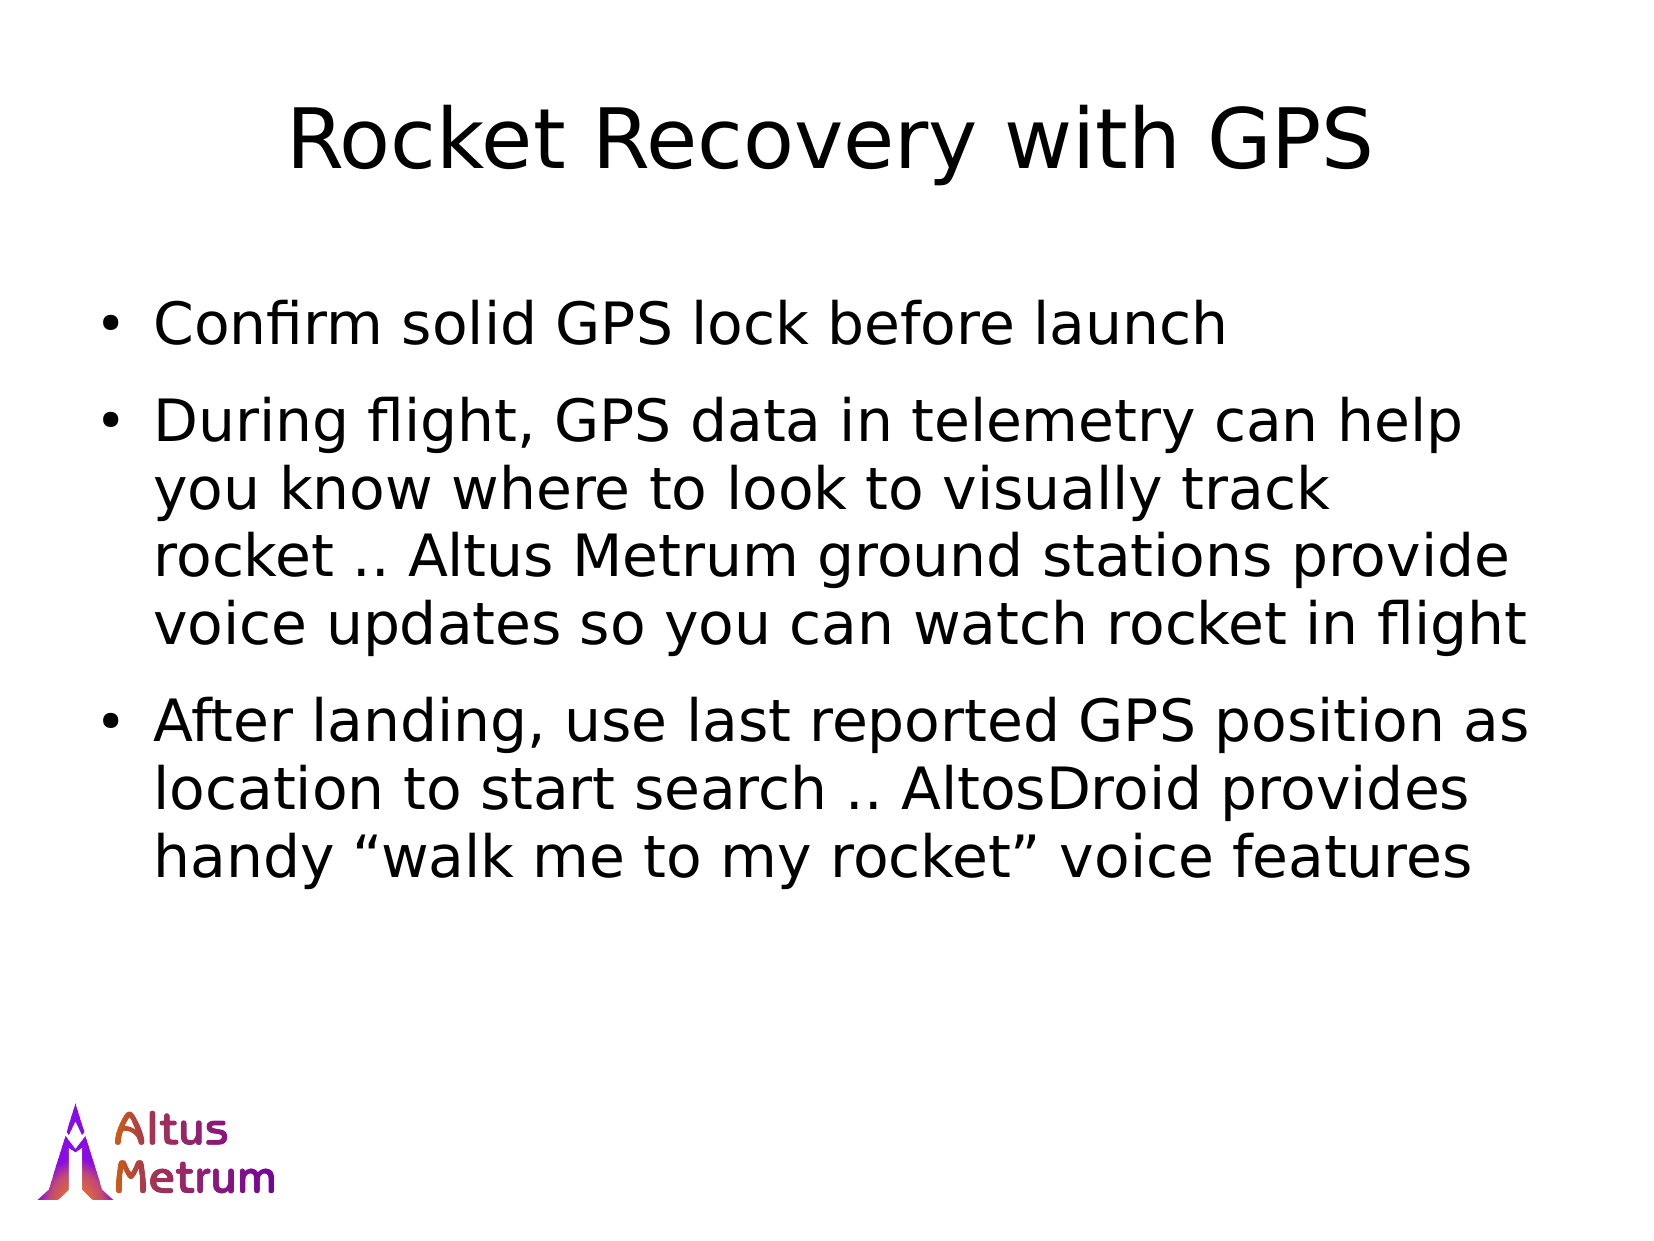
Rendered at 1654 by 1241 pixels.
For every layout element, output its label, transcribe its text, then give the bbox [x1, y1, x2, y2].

picture [37, 1103, 274, 1200]
title Rocket Recovery with GPS [86, 55, 1576, 226]
list Confirm solid GPS lock before launch During flight, GPS data in telemetry can help you know where to look to visually track rocket .. Altus Metrum ground stations provide voice updates so you can watch rocket in flight After landing, use last reported GPS position as location to start search .. AltosDroid provides handy “walk me to my rocket” voice features [82, 290, 1571, 1094]
